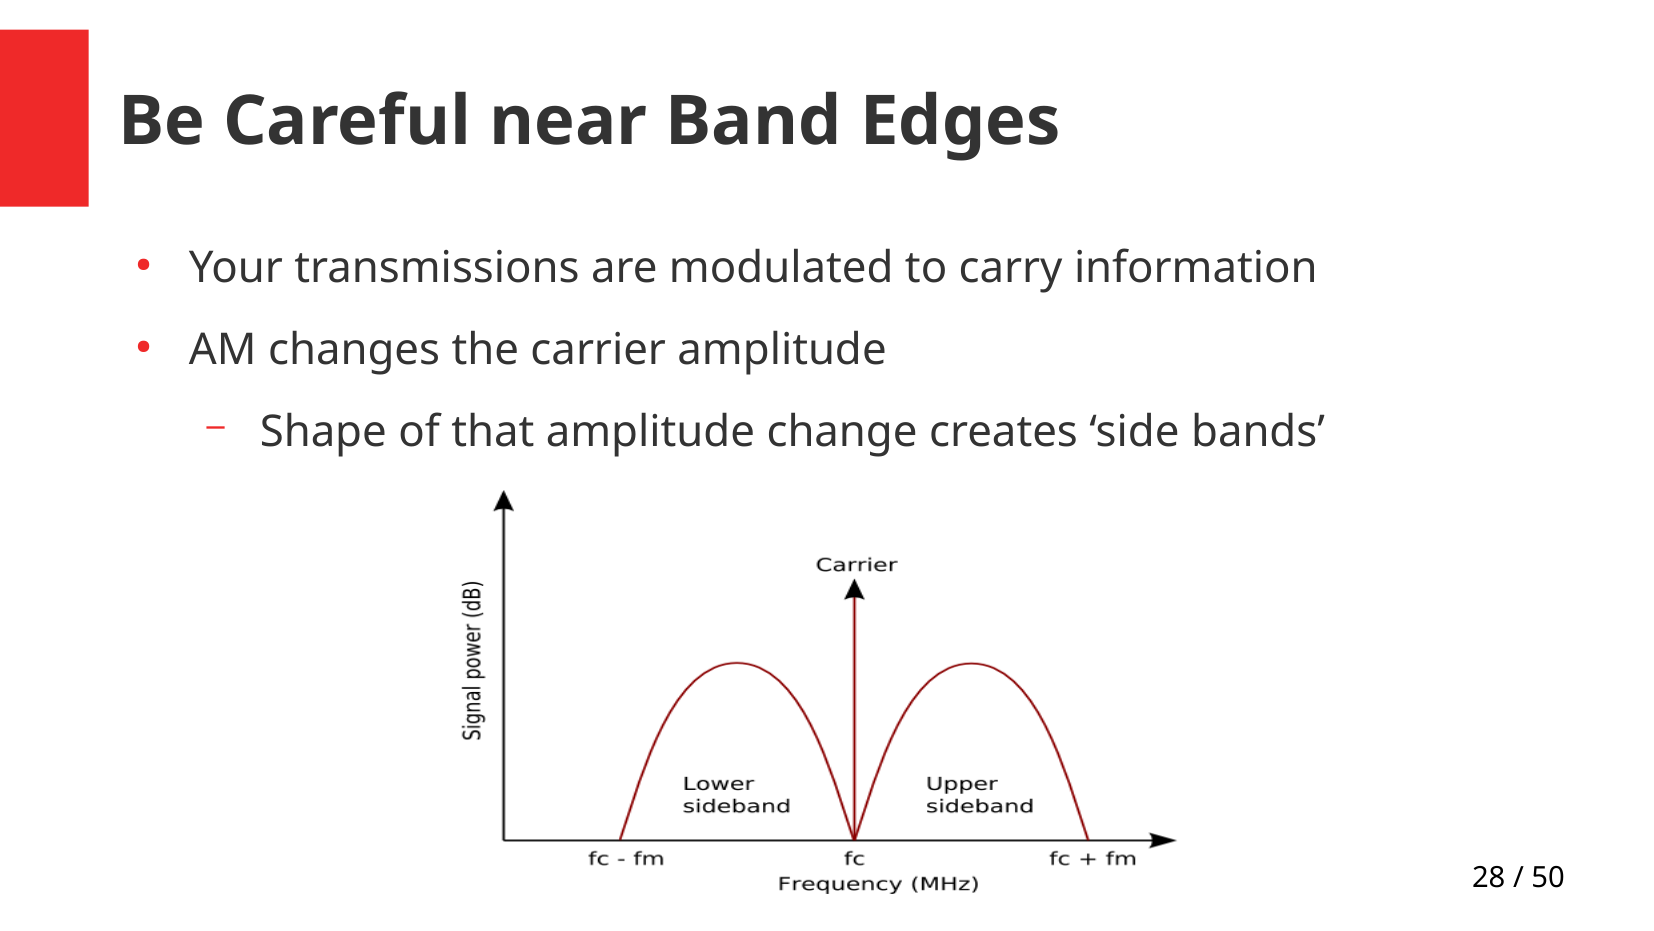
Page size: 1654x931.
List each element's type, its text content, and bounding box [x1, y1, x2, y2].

list Your transmissions are modulated to carry information AM changes the carrier amplitude Shape of that amplitude change creates ‘side bands’ [118, 236, 1595, 451]
picture [450, 482, 1182, 901]
title Be Careful near Band Edges [118, 29, 1595, 207]
